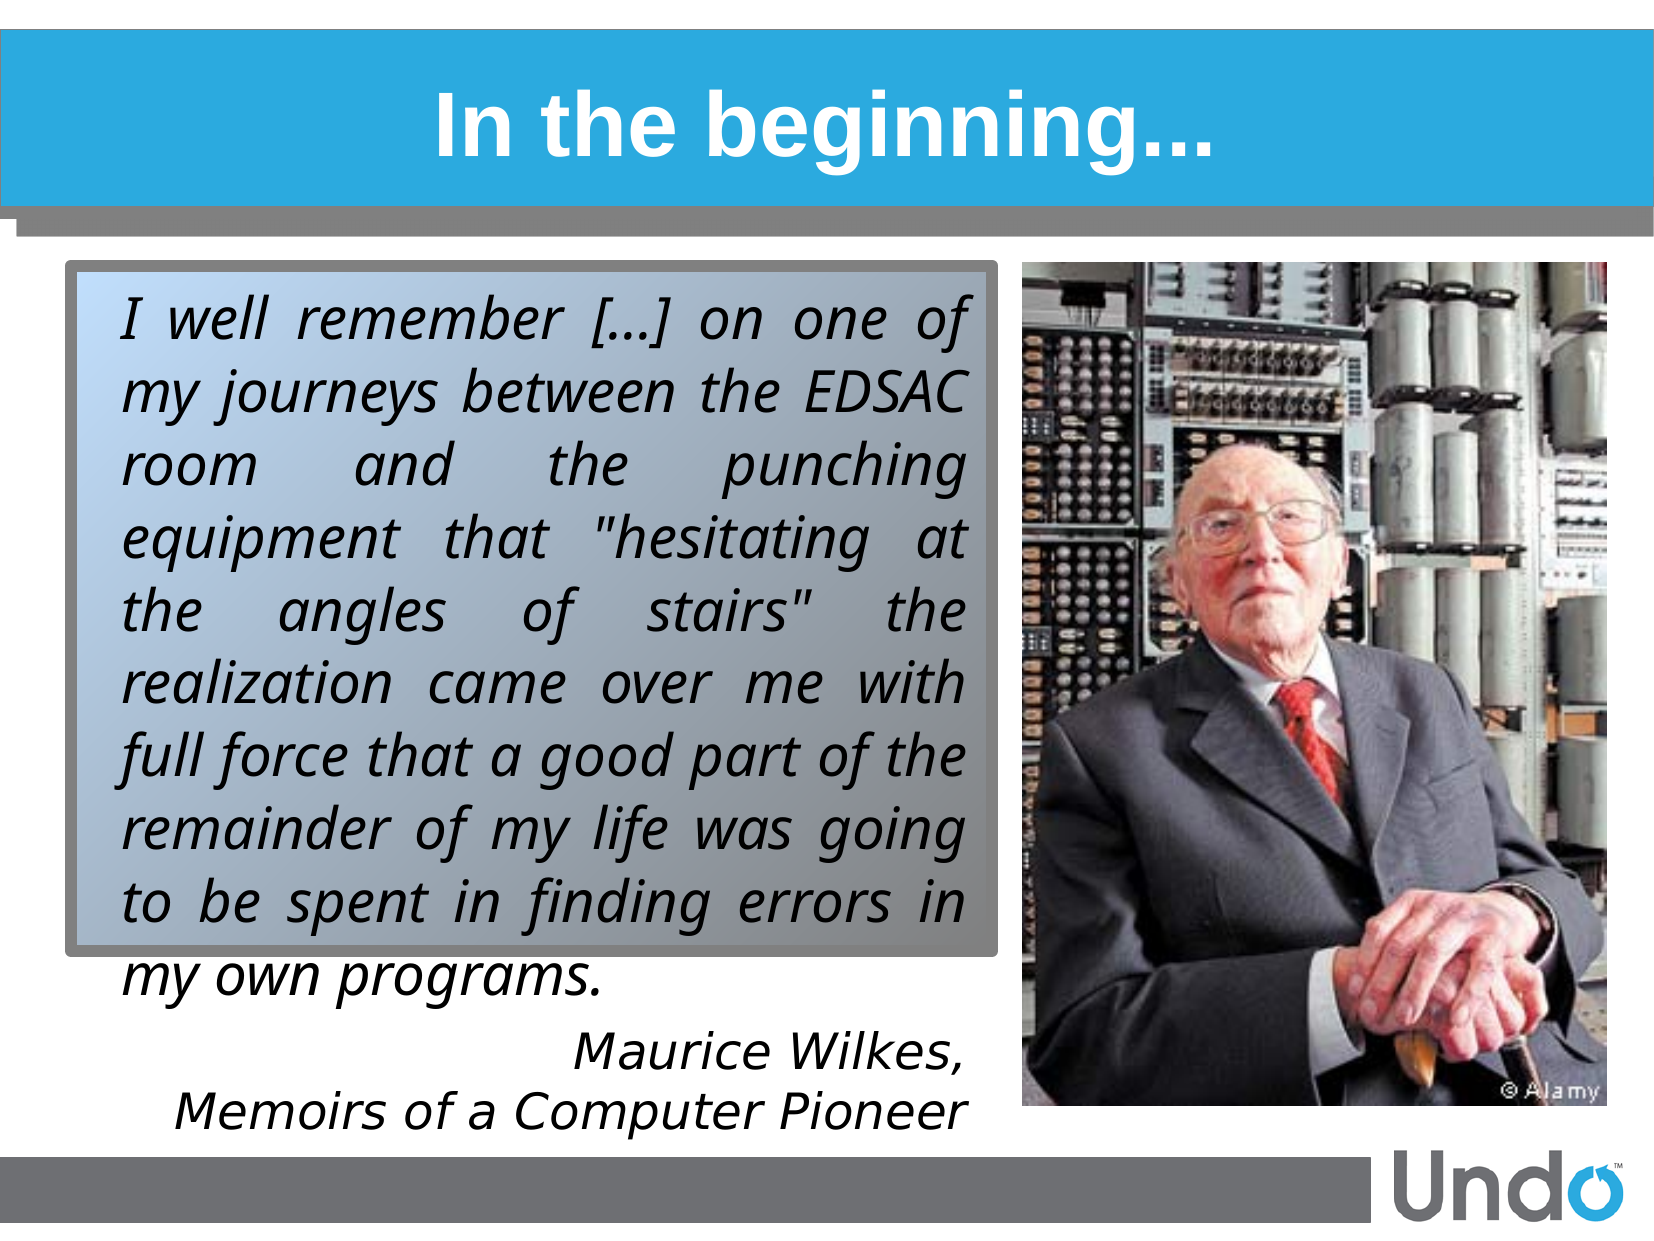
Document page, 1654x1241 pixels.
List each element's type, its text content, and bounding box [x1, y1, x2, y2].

title In the beginning... [82, 14, 1571, 221]
picture [1022, 262, 1607, 1106]
text_box I well remember [...] on one of my journeys between the EDSAC room and the punching equipment that "hesitating at the angles of stairs" the realization came over me with full force that a good part of the remainder of my life was going to be spent in finding errors in my own programs. Maurice Wilkes, Memoirs of a Computer Pioneer [70, 265, 993, 951]
picture [1394, 1150, 1624, 1223]
